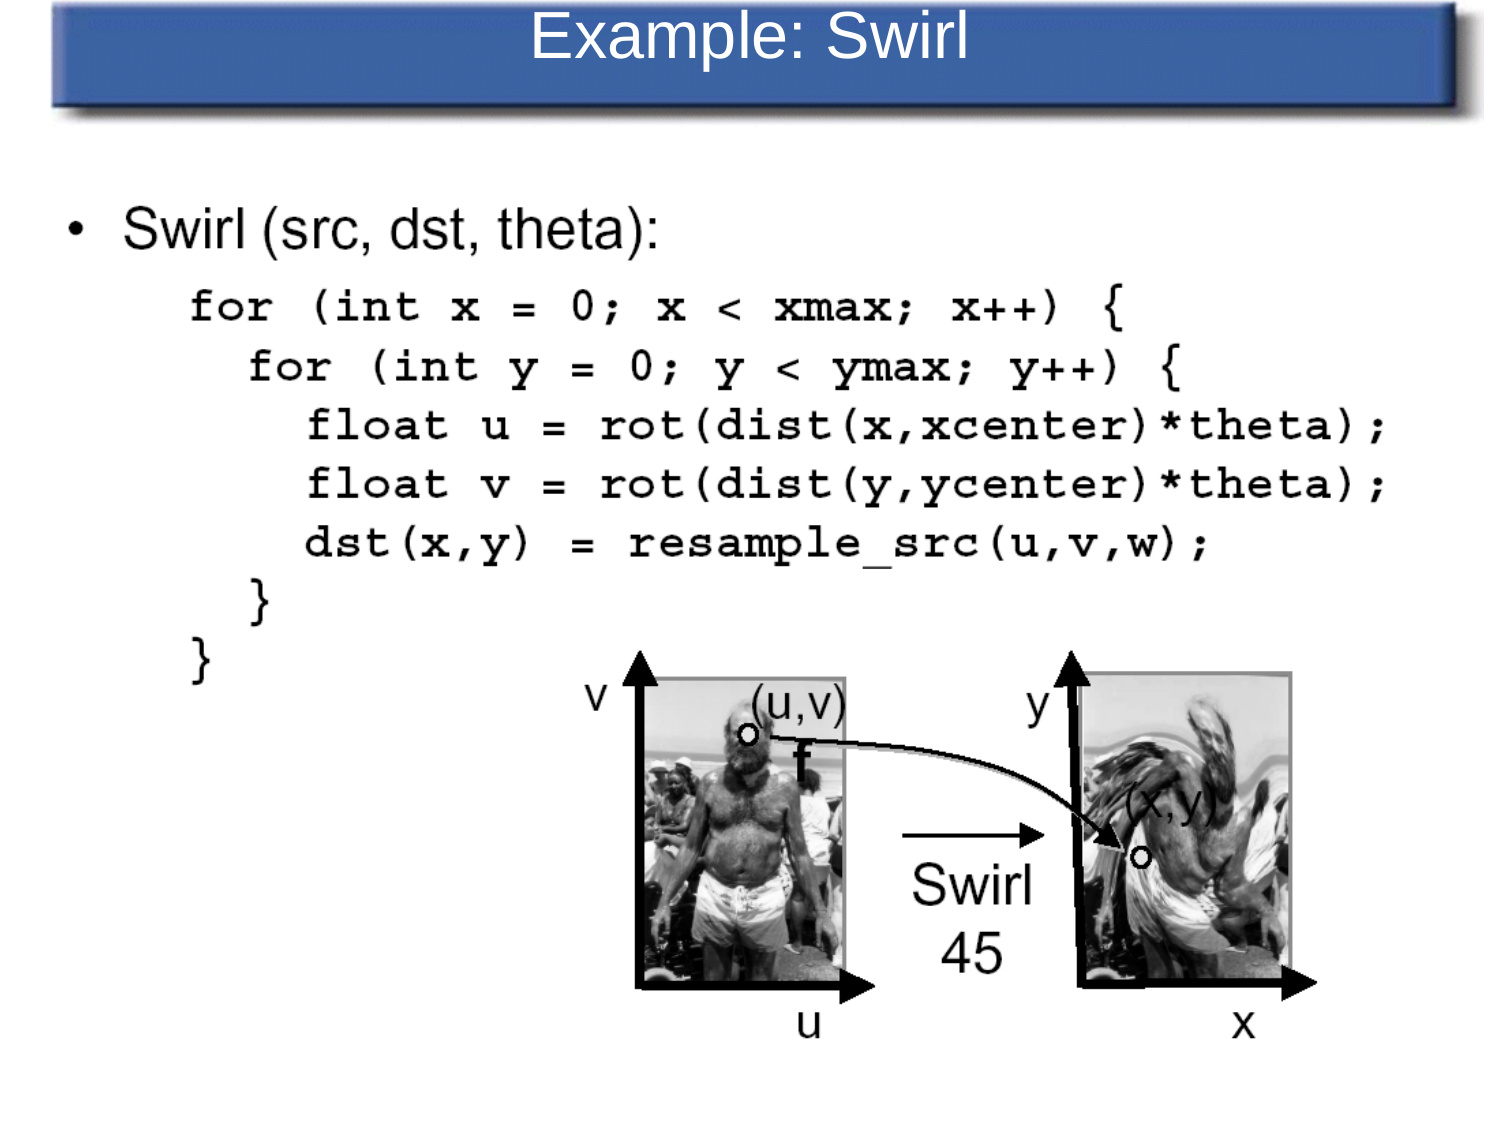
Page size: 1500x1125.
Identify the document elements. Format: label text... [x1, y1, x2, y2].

title Example: Swirl [75, 0, 1426, 80]
picture [58, 187, 1399, 1052]
picture [50, 0, 1484, 127]
